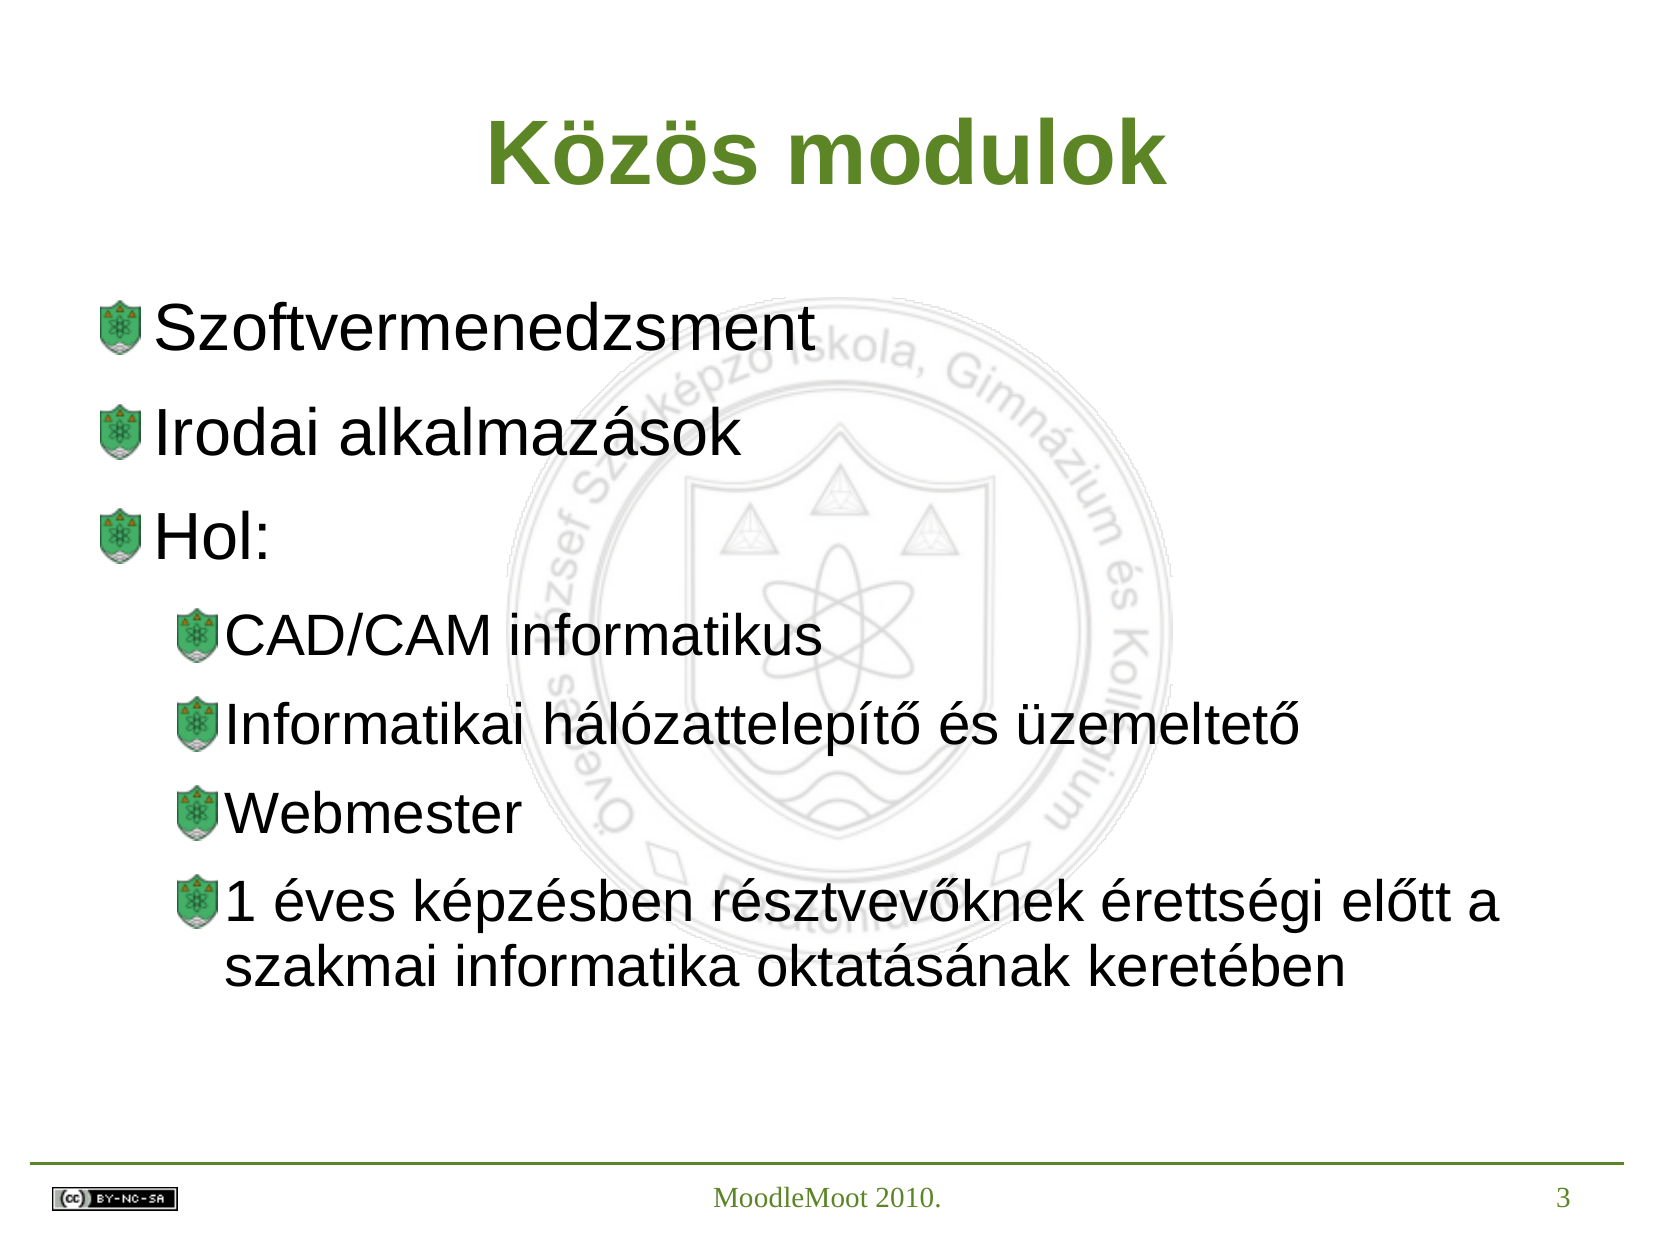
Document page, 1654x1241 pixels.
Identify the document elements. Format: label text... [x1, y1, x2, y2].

title Közös modulok [82, 49, 1571, 257]
picture [52, 1187, 178, 1211]
list Szoftvermenedzsment Irodai alkalmazások Hol: CAD/CAM informatikus Informatikai hálózattelepítő és üzemeltető Webmester 1 éves képzésben résztvevőknek érettségi előtt a szakmai informatika oktatásának keretében [82, 290, 1571, 1094]
